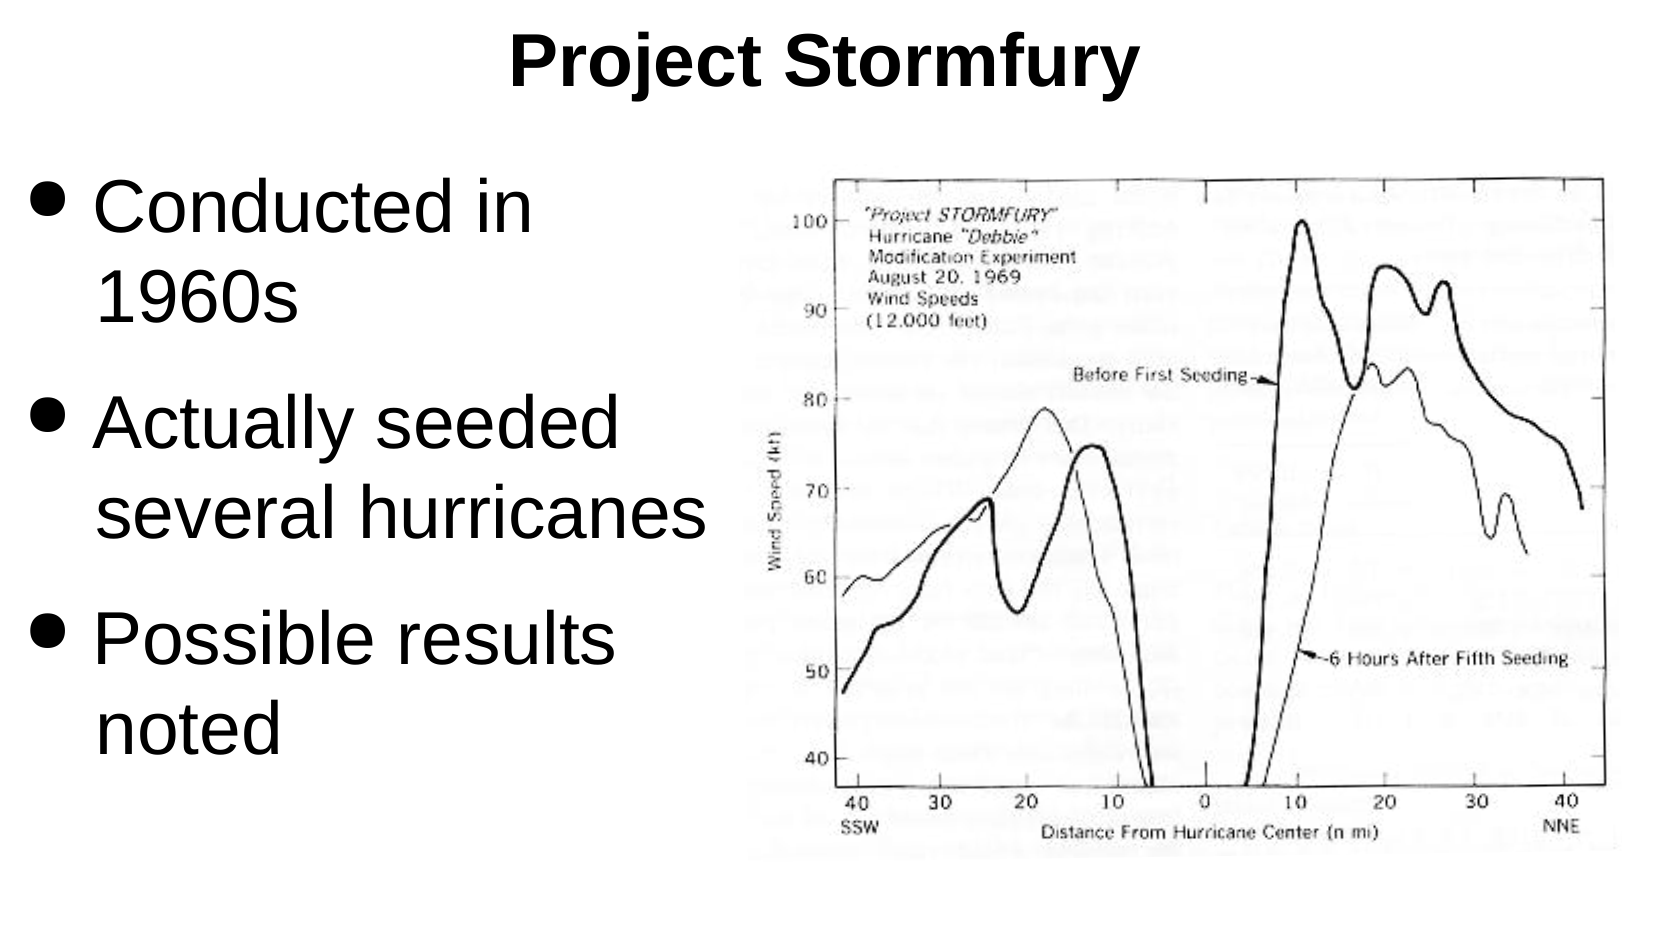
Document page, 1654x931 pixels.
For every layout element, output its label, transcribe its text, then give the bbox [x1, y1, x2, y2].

title Project Stormfury [0, 5, 1654, 107]
picture [738, 153, 1622, 863]
text_box Conducted in 1960s Actually seeded several hurricanes Possible results noted [0, 149, 747, 777]
